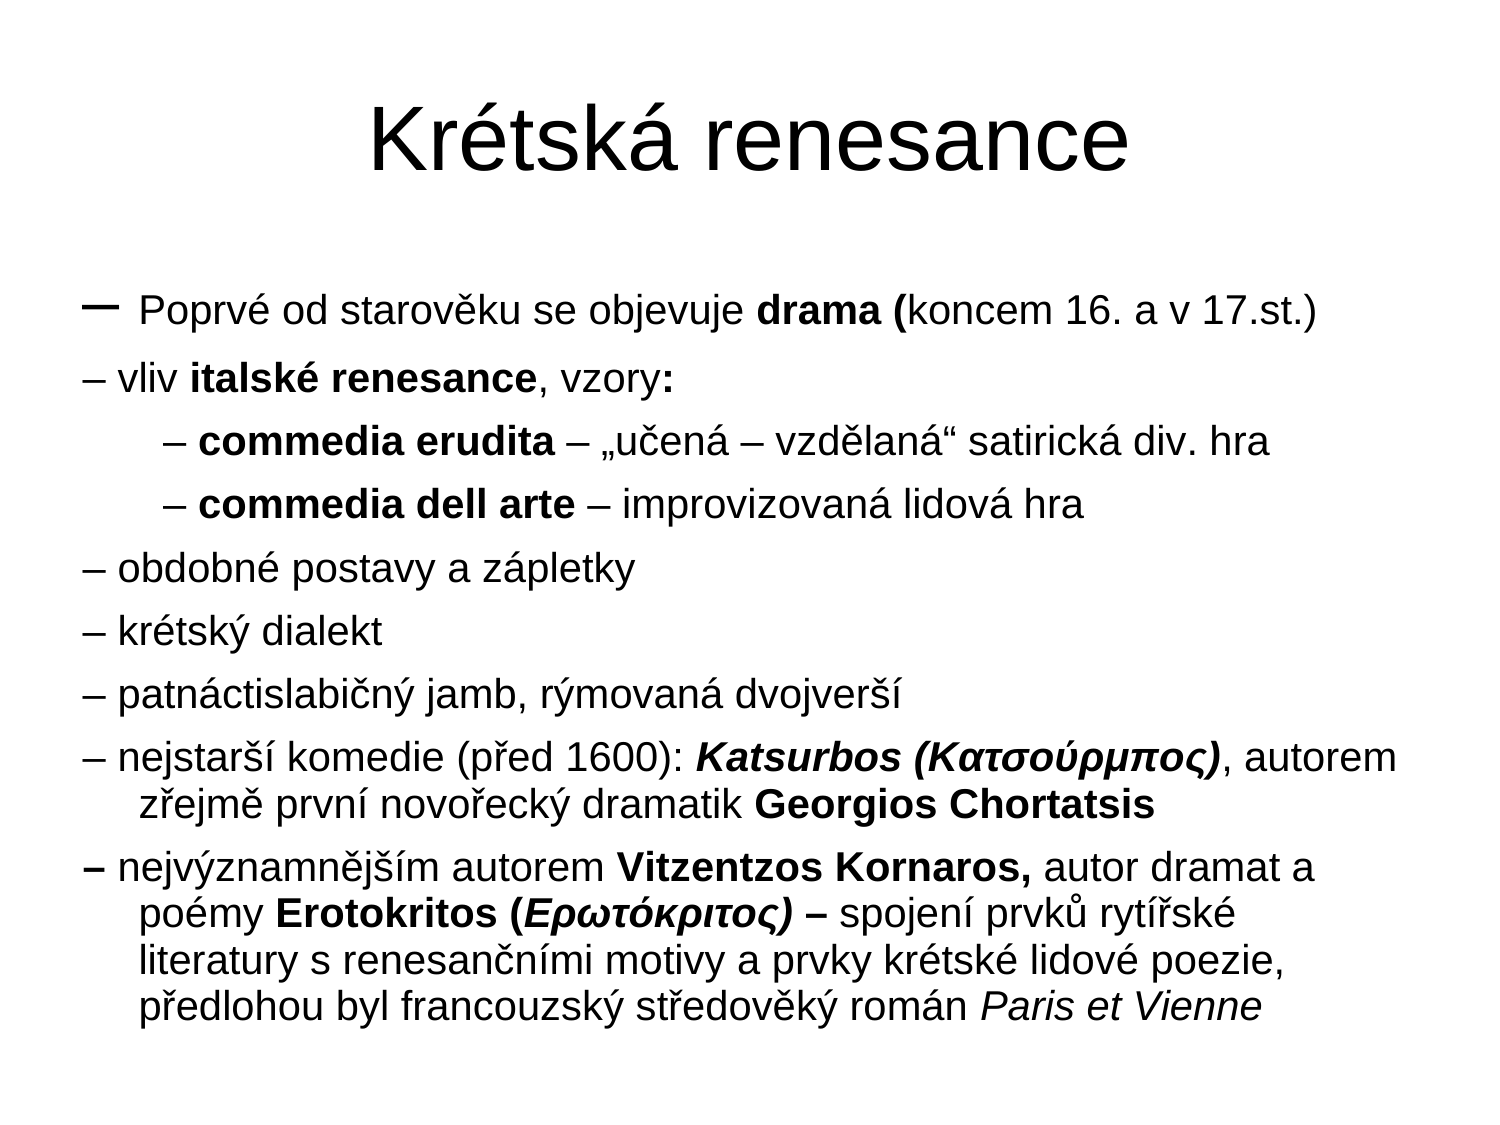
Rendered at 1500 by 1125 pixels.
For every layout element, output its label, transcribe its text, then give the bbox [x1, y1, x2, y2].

list – Poprvé od starověku se objevuje drama (koncem 16. a v 17.st.) – vliv italské renesance, vzory: – commedia erudita – „učená – vzdělaná“ satirická div. hra – commedia dell arte – improvizovaná lidová hra – obdobné postavy a zápletky – krétský dialekt – patnáctislabičný jamb, rýmovaná dvojverší – nejstarší komedie (před 1600): Katsurbos (Κατσούρμπος), autorem zřejmě první novořecký dramatik Georgios Chortatsis – nejvýznamnějším autorem Vitzentzos Kornaros, autor dramat a poémy Erotokritos (Ερωτόκριτος) – spojení prvků rytířské literatury s renesančními motivy a prvky krétské lidové poezie, předlohou byl francouzský středověký román Paris et Vienne [67, 255, 1418, 1125]
title Krétská renesance [75, 20, 1425, 257]
